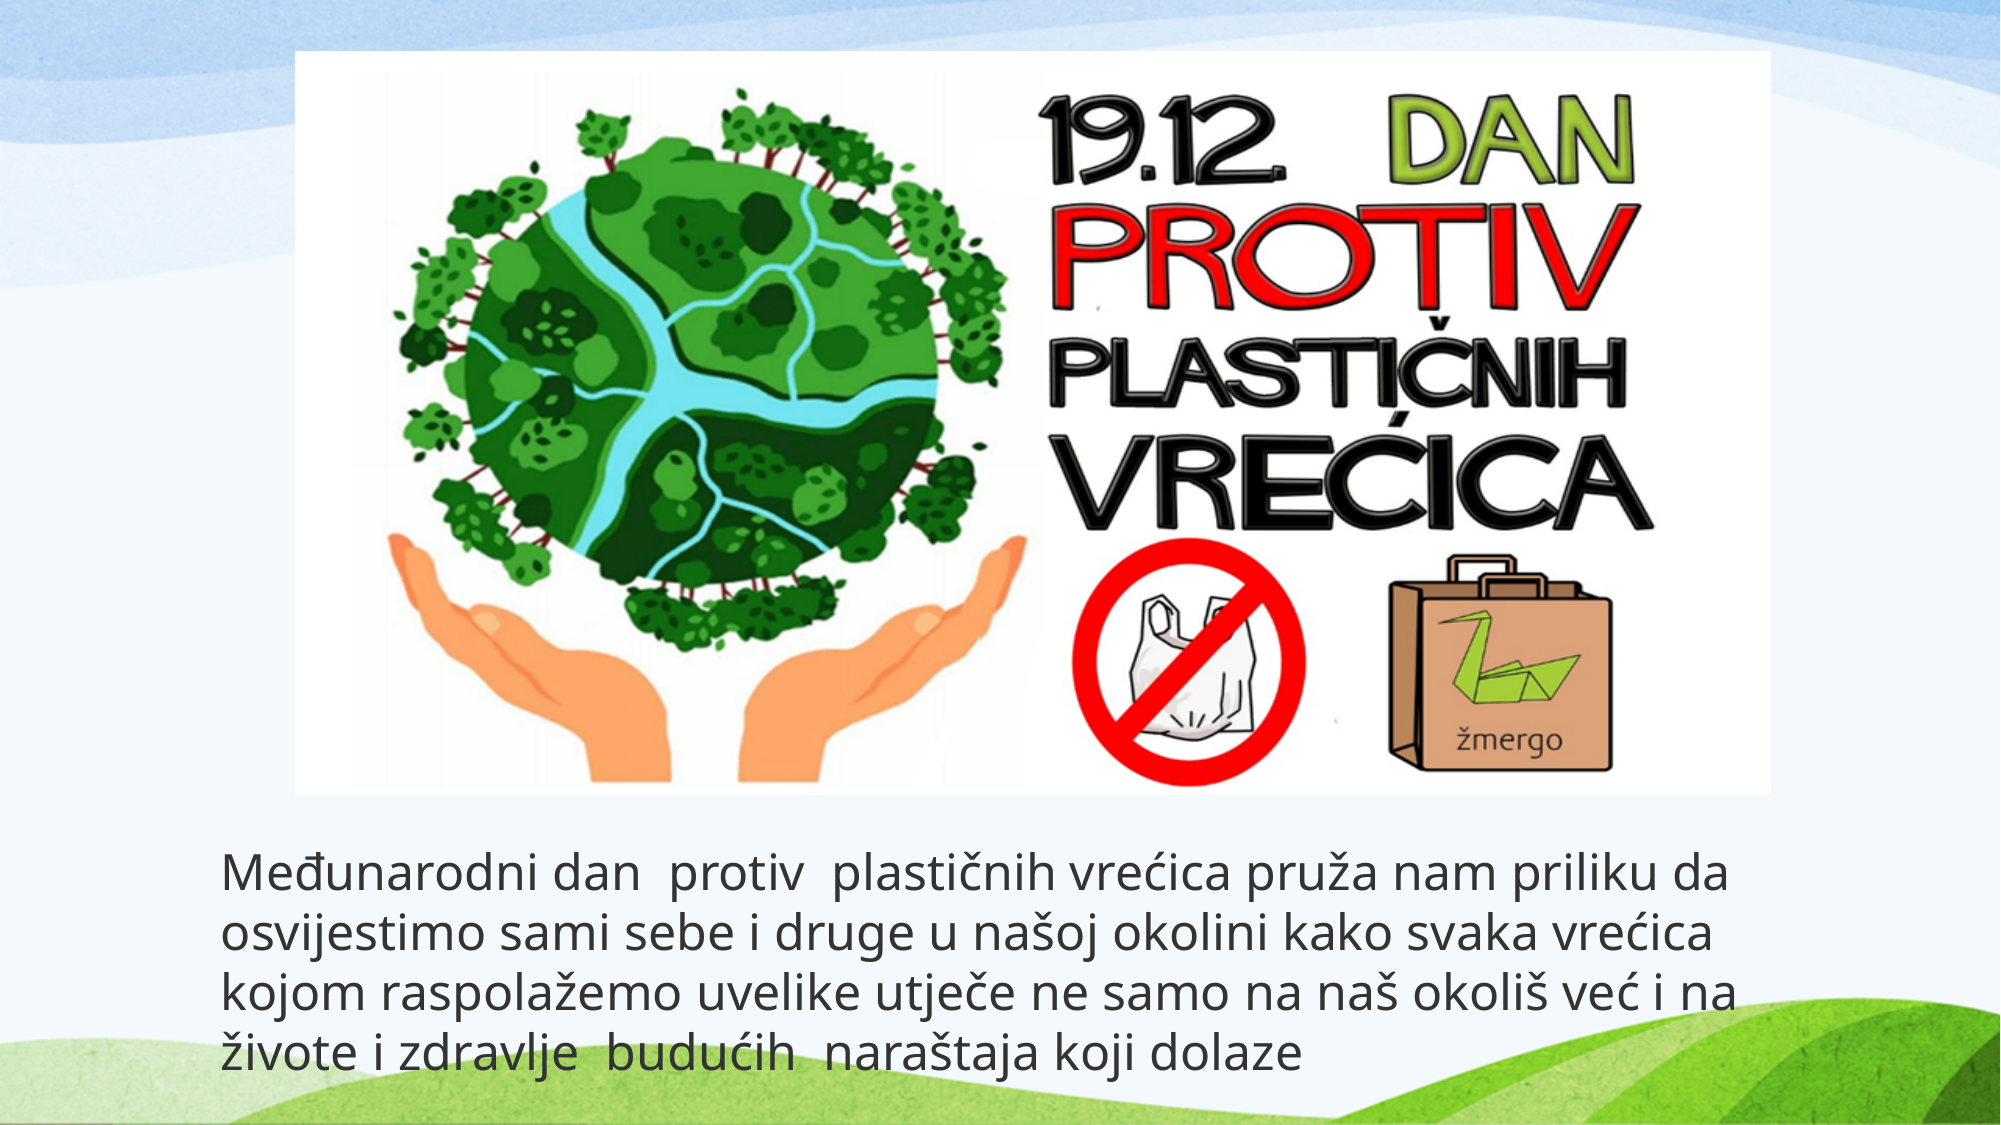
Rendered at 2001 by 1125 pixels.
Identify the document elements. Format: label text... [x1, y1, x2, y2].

picture [295, 51, 1771, 795]
text_box Međunarodni dan protiv plastičnih vrećica pruža nam priliku da osvijestimo sami sebe i druge u našoj okolini kako svaka vrećica kojom raspolažemo uvelike utječe ne samo na naš okoliš već i na živote i zdravlje budućih naraštaja koji dolaze [206, 833, 1793, 1088]
